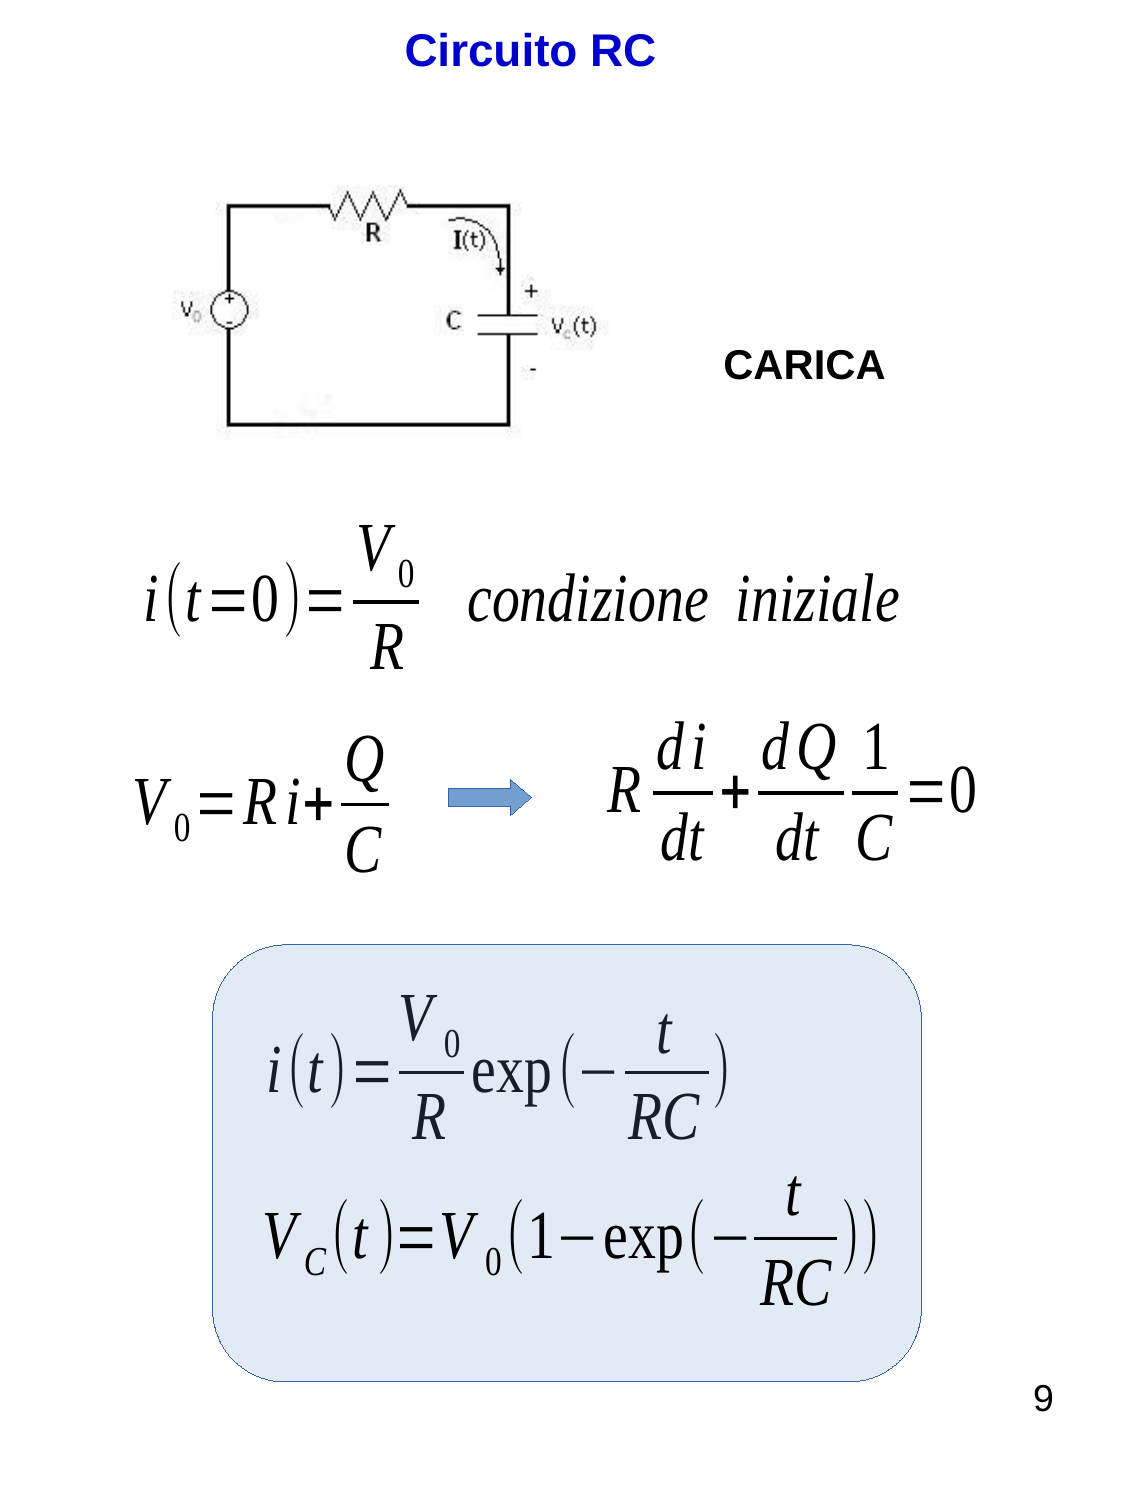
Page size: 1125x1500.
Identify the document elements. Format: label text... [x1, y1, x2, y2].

chart [129, 510, 918, 686]
text_box [212, 944, 922, 1477]
chart [248, 1155, 895, 1320]
picture [129, 141, 638, 485]
chart [118, 721, 407, 886]
text_box Circuito RC [389, 12, 1063, 83]
text_box CARICA [708, 330, 1040, 396]
text_box [448, 779, 532, 816]
chart [590, 709, 993, 875]
